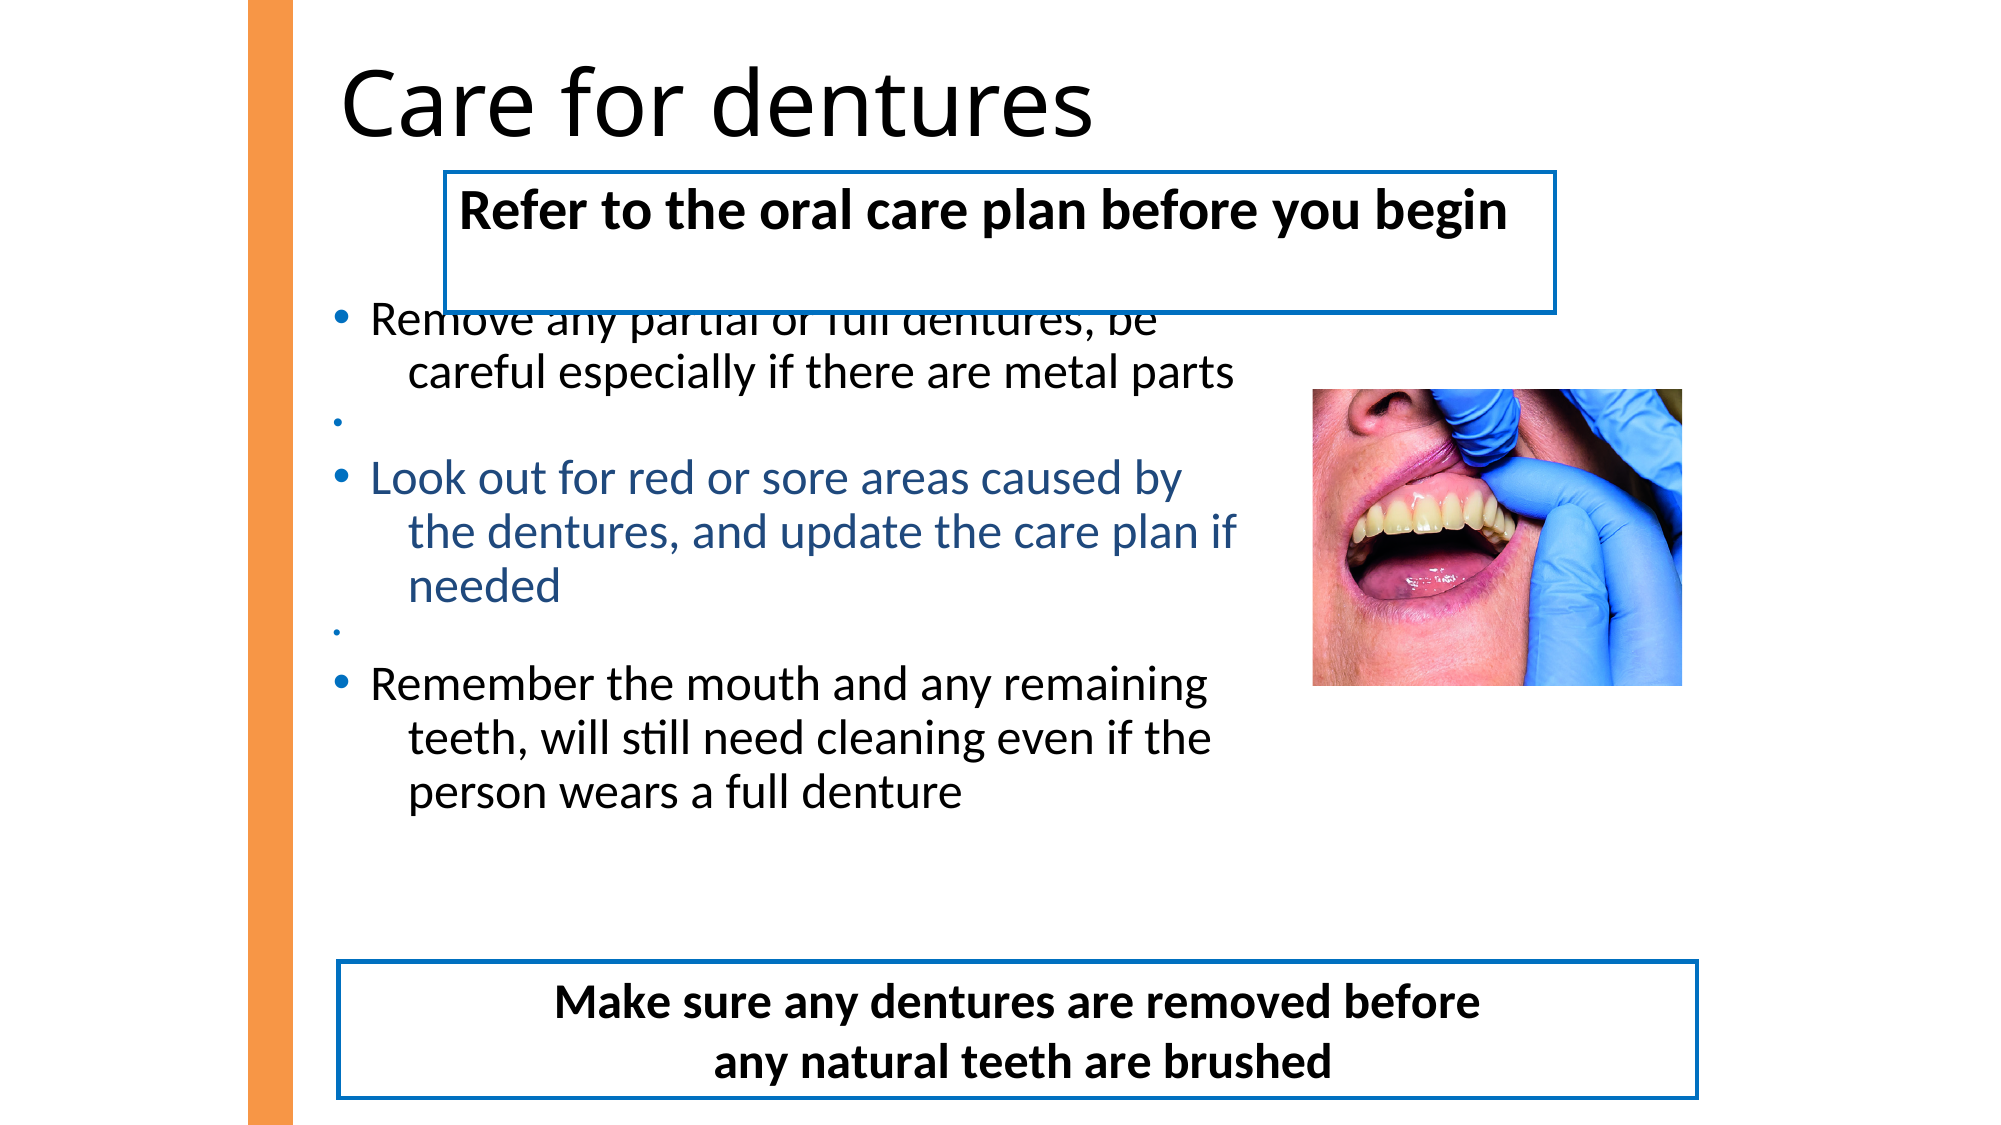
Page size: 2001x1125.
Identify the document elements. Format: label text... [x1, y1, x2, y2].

text_box Make sure any dentures are removed before any natural teeth are brushed [338, 961, 1697, 1098]
list Remove any partial or full dentures, be careful especially if there are metal parts Look out for red or sore areas caused by the dentures, and update the care plan if needed Remember the mouth and any remaining teeth, will still need cleaning even if the person wears a full denture [317, 284, 1265, 911]
text_box [250, 0, 291, 1125]
picture [1312, 389, 1683, 686]
title Care for dentures [324, 12, 1675, 201]
list Refer to the oral care plan before you begin [444, 201, 1556, 251]
